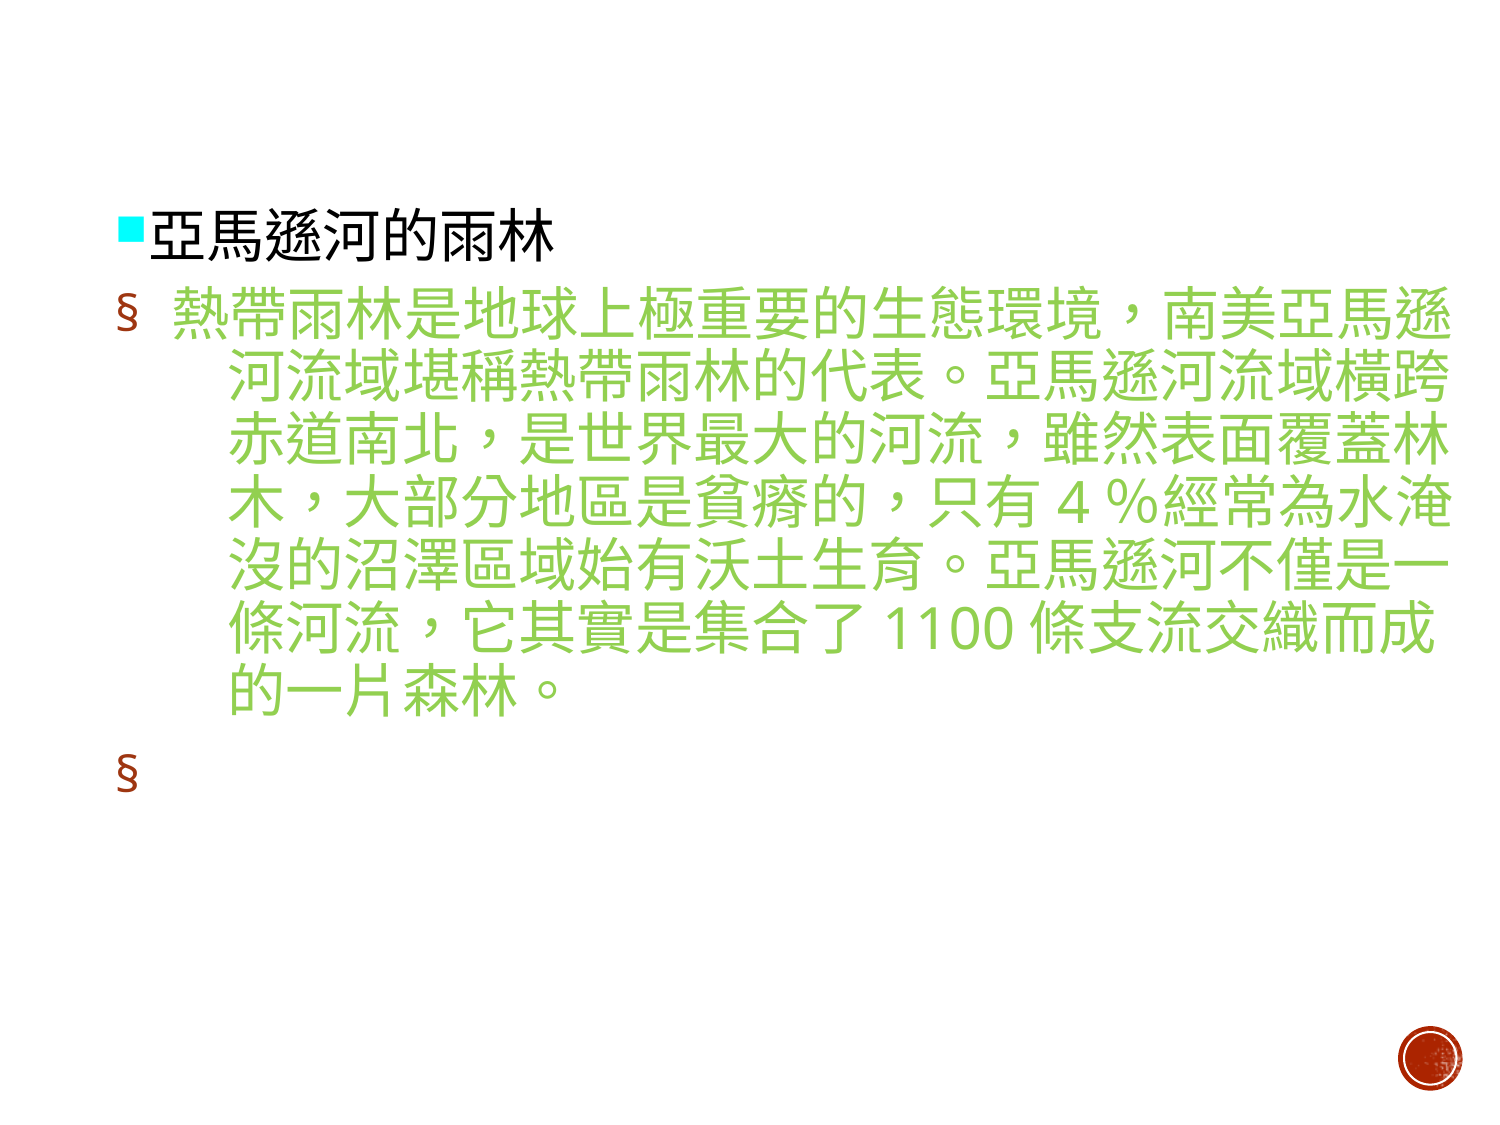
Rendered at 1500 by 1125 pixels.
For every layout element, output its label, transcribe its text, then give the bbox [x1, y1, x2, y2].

list 亞馬遜河的雨林 熱帶雨林是地球上極重要的生態環境，南美亞馬遜河流域堪稱熱帶雨林的代表。亞馬遜河流域橫跨赤道南北，是世界最大的河流，雖然表面覆蓋林木，大部分地區是貧瘠的，只有4％經常為水淹沒的沼澤區域始有沃土生育。亞馬遜河不僅是一條河流，它其實是集合了1100條支流交織而成的一片森林。 [99, 200, 1500, 913]
